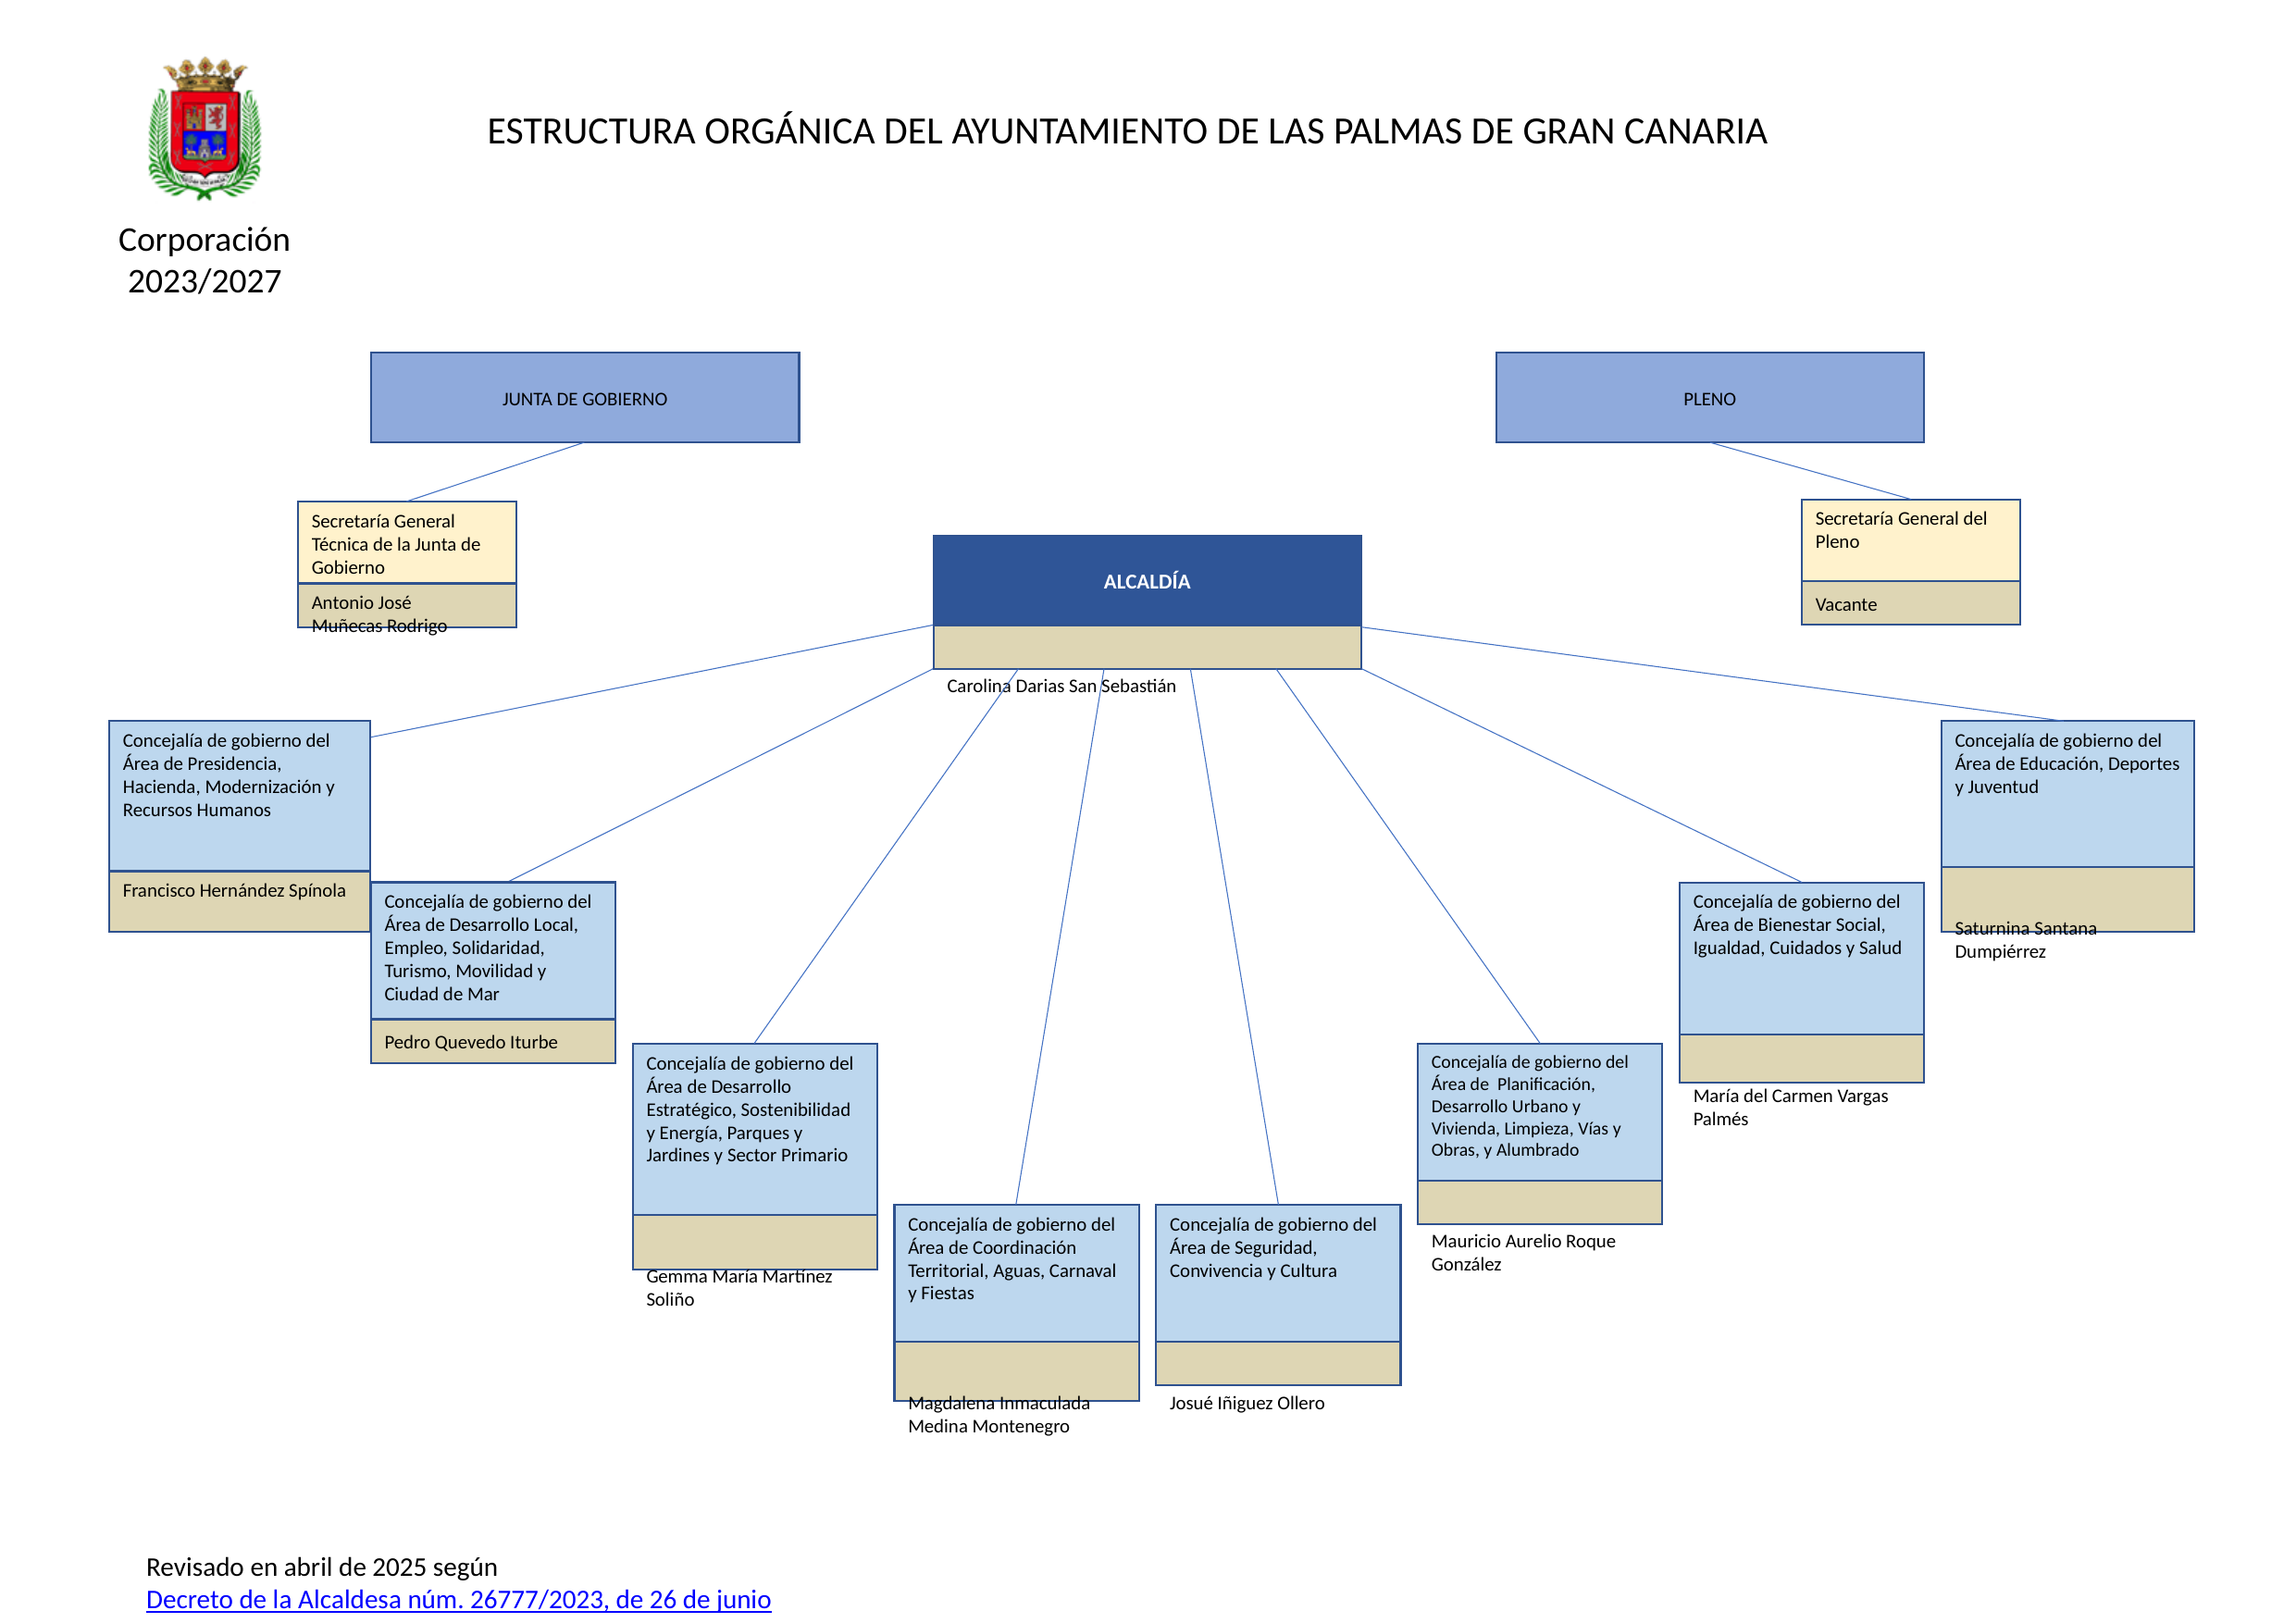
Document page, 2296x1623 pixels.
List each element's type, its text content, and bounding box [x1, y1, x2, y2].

text_box Josué Iñiguez Ollero [1156, 1342, 1401, 1385]
text_box Gemma María Martínez Soliño [633, 1215, 877, 1270]
text_box Revisado en abril de 2025 según Decreto de la Alcaldesa núm. 26777/2023, de 26 de junio [132, 1542, 1347, 1622]
picture [146, 53, 263, 204]
text_box Concejalía de gobierno del Área de Desarrollo Local, Empleo, Solidaridad, Turismo, Movilidad y Ciudad de Mar [371, 883, 615, 1019]
text_box Concejalía de gobierno del Área de Seguridad, Convivencia y Cultura [1156, 1205, 1401, 1342]
text_box ALCALDÍA [934, 536, 1361, 625]
text_box Francisco Hernández Spínola [109, 872, 370, 932]
text_box Concejalía de gobierno del Área de Coordinación Territorial, Aguas, Carnaval y Fiestas [894, 1205, 1139, 1342]
text_box Secretaría General del Pleno [1802, 500, 2020, 581]
text_box Saturnina Santana Dumpiérrez [1942, 867, 2194, 932]
text_box Concejalía de gobierno del Área de Desarrollo Estratégico, Sostenibilidad y Energía, Parques y Jardines y Sector Primario [633, 1044, 877, 1215]
text_box Carolina Darias San Sebastián [934, 625, 1361, 669]
text_box Antonio José Muñecas Rodrigo [298, 584, 516, 627]
text_box Concejalía de gobierno del Área de Educación, Deportes y Juventud [1942, 721, 2194, 867]
text_box María del Carmen Vargas Palmés [1680, 1035, 1924, 1083]
text_box Magdalena Inmaculada Medina Montenegro [894, 1342, 1139, 1401]
text_box PLENO [1496, 353, 1924, 442]
text_box Pedro Quevedo Iturbe [371, 1019, 615, 1063]
text_box Mauricio Aurelio Roque González [1418, 1181, 1662, 1224]
text_box Vacante [1802, 581, 2020, 625]
text_box Concejalía de gobierno del Área de Planificación, Desarrollo Urbano y Vivienda, Limpieza, Vías y Obras, y Alumbrado [1418, 1044, 1662, 1181]
text_box Secretaría General Técnica de la Junta de Gobierno [298, 502, 516, 583]
text_box Concejalía de gobierno del Área de Presidencia, Hacienda, Modernización y Recursos Humanos [109, 721, 370, 872]
text_box Corporación 2023/2027 [82, 209, 328, 307]
text_box JUNTA DE GOBIERNO [371, 353, 800, 442]
text_box ESTRUCTURA ORGÁNICA DEL AYUNTAMIENTO DE LAS PALMAS DE GRAN CANARIA [474, 98, 1821, 159]
text_box Concejalía de gobierno del Área de Bienestar Social, Igualdad, Cuidados y Salud [1680, 883, 1924, 1035]
